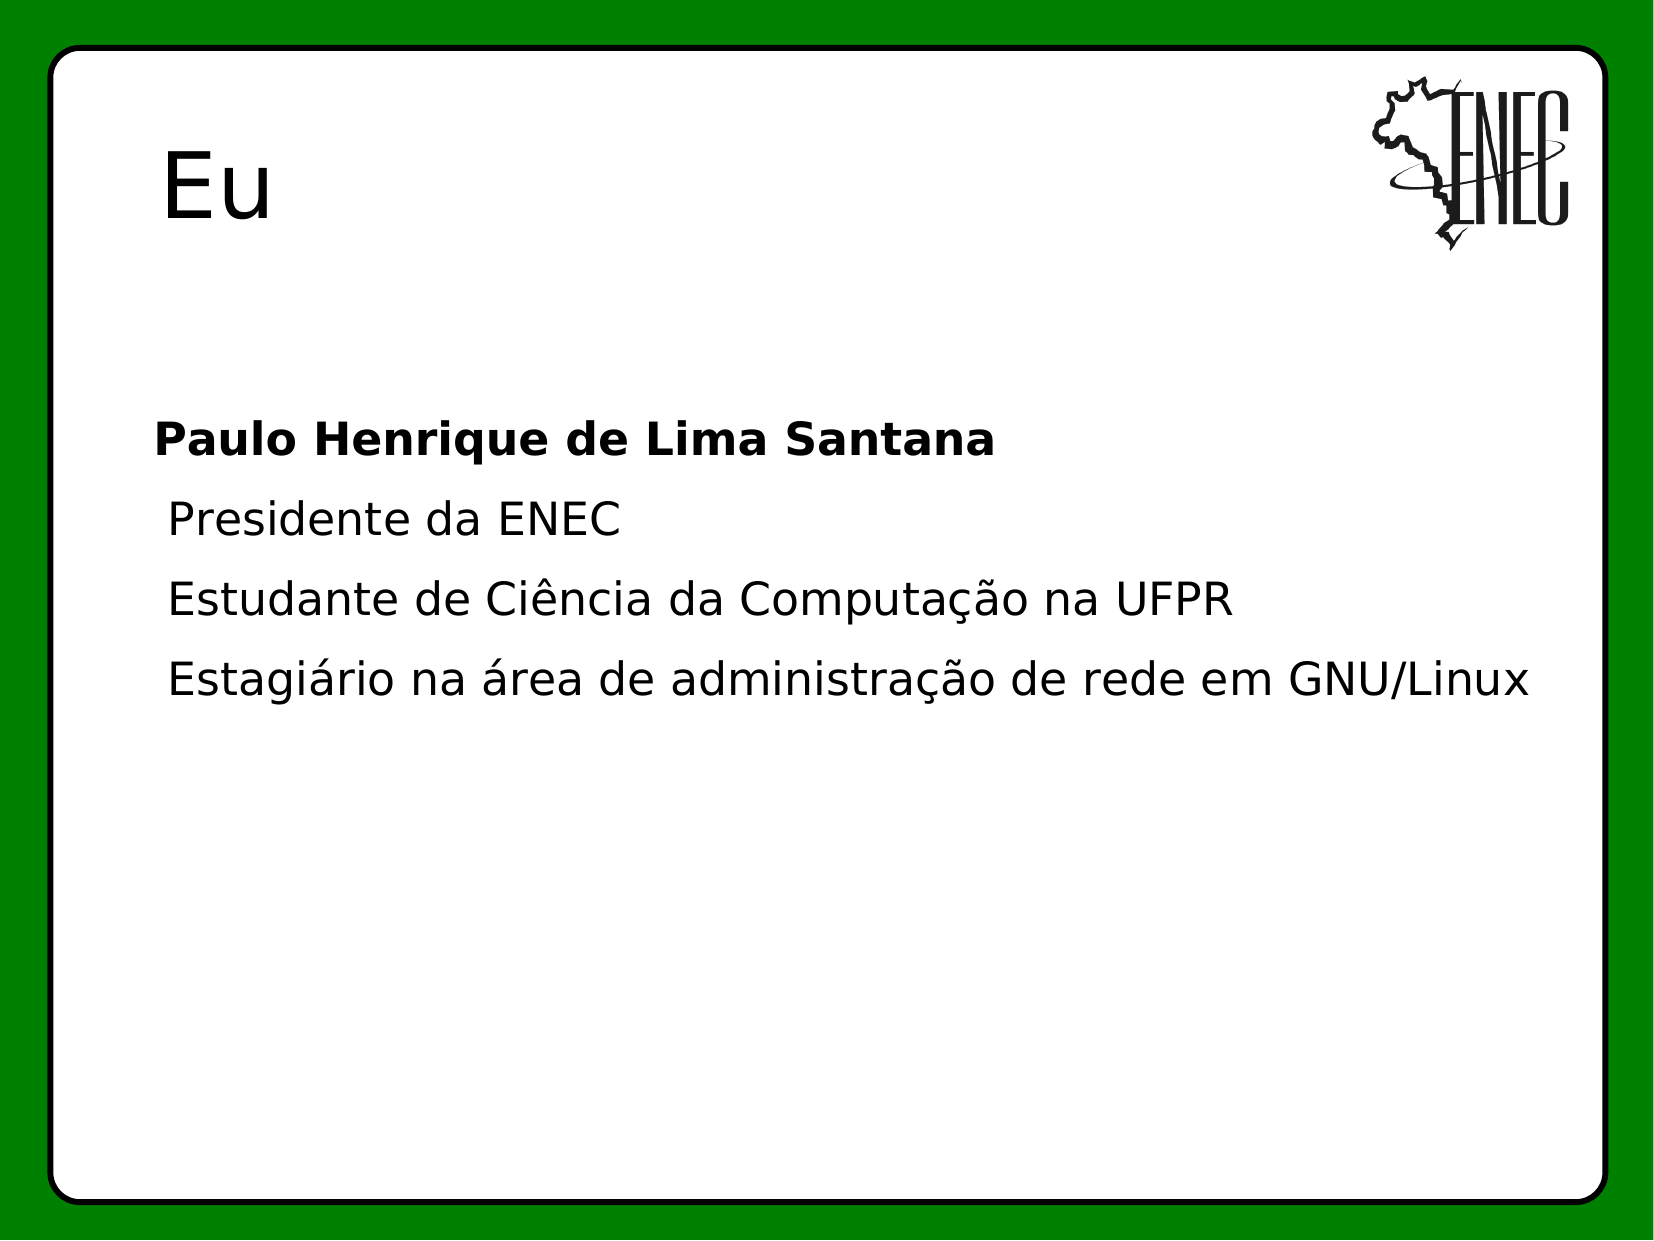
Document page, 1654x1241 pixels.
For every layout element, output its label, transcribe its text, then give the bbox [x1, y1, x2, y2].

picture [1367, 71, 1574, 273]
title Eu [159, 117, 1345, 255]
list Paulo Henrique de Lima Santana Presidente da ENEC Estudante de Ciência da Computação na UFPR Estagiário na área de administração de rede em GNU/Linux [153, 386, 1566, 1110]
